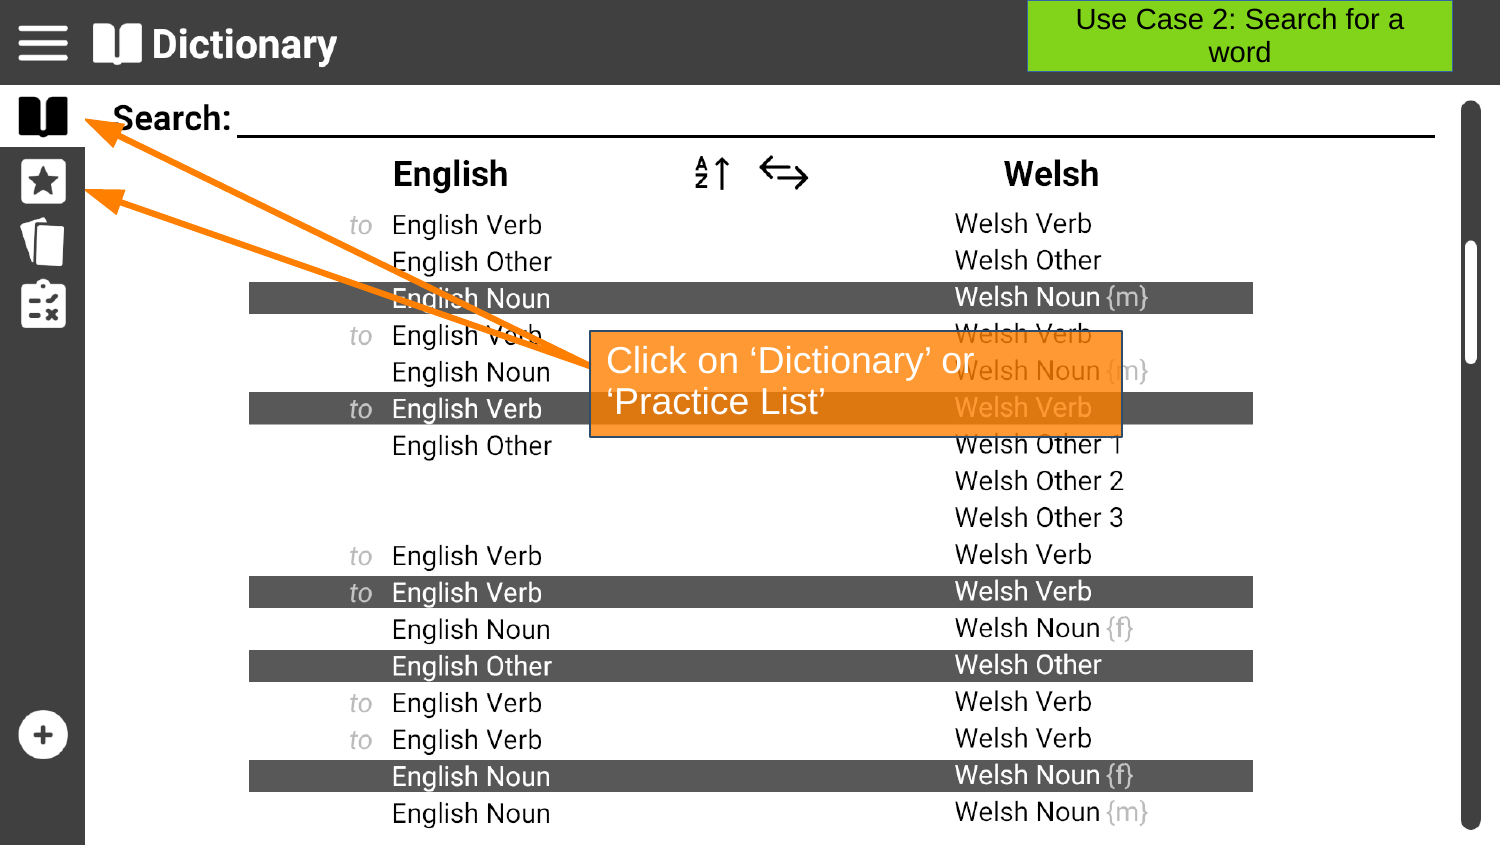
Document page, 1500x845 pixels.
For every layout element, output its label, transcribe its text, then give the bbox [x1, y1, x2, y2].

picture [0, 0, 1500, 845]
text_box Use Case 2: Search for a word [1027, 0, 1453, 72]
text_box Click on ‘Dictionary’ or ‘Practice List’ [590, 330, 1123, 438]
